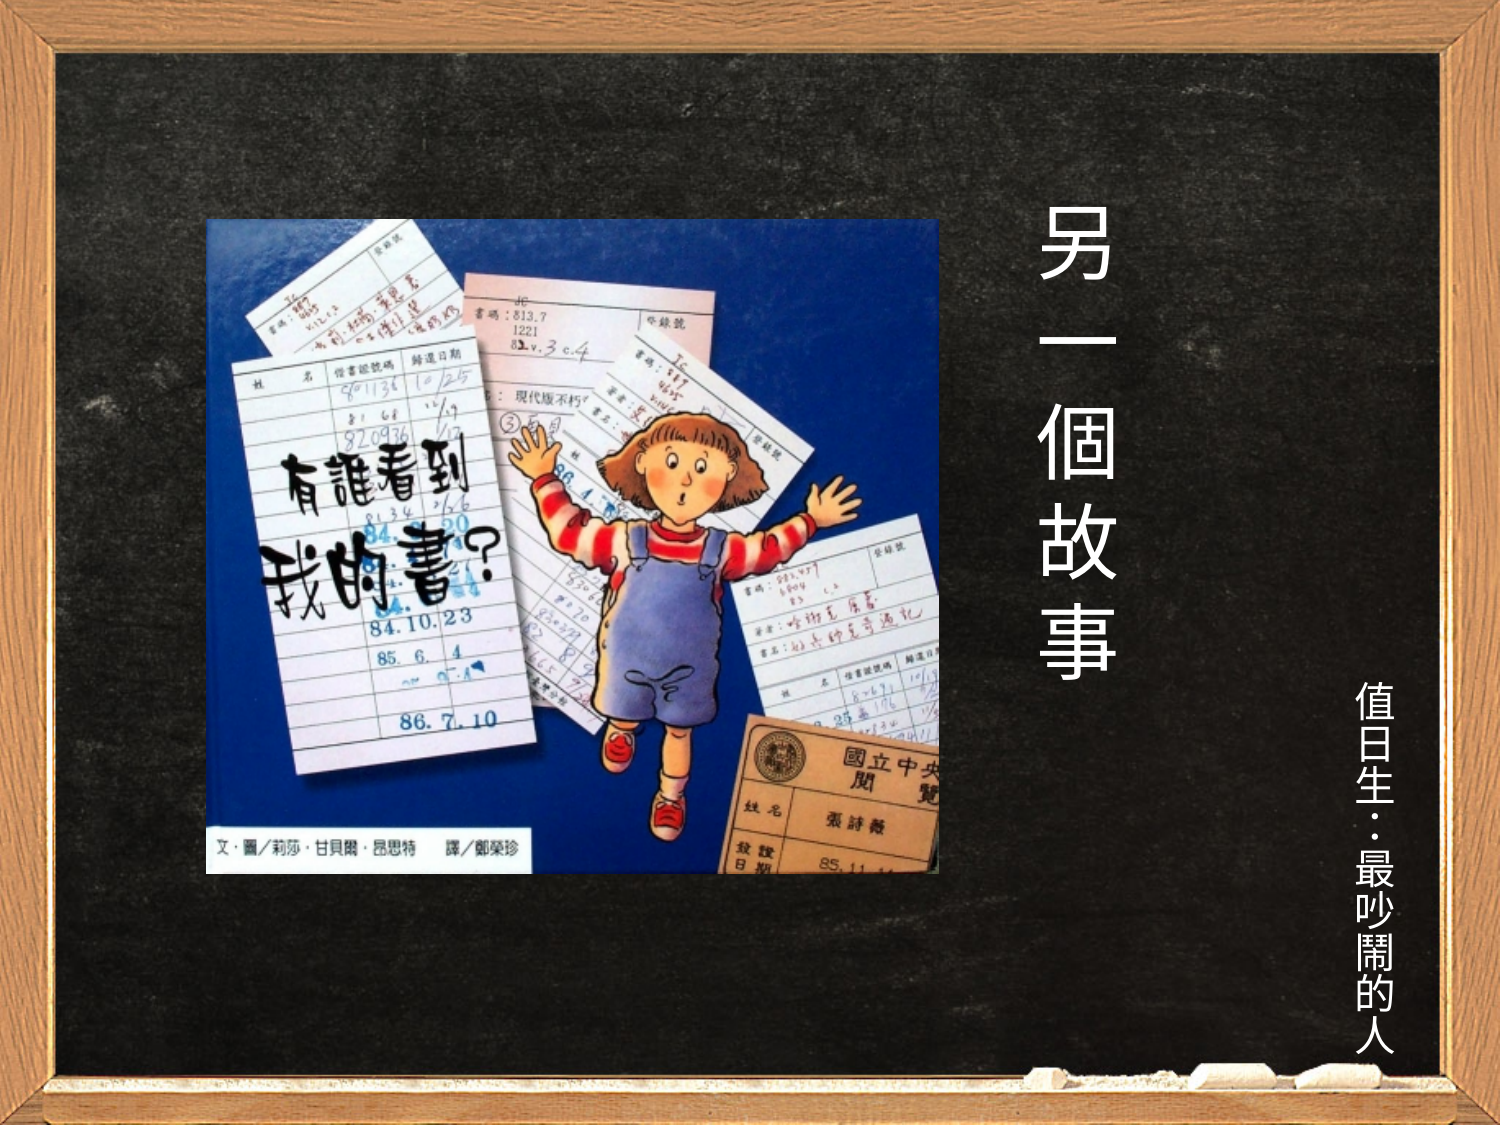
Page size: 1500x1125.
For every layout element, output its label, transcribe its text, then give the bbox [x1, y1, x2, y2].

text_box 另一個故事 [1021, 183, 1187, 698]
picture [0, 0, 1500, 1125]
text_box 值日生：最吵鬧的人 [1325, 666, 1407, 1060]
